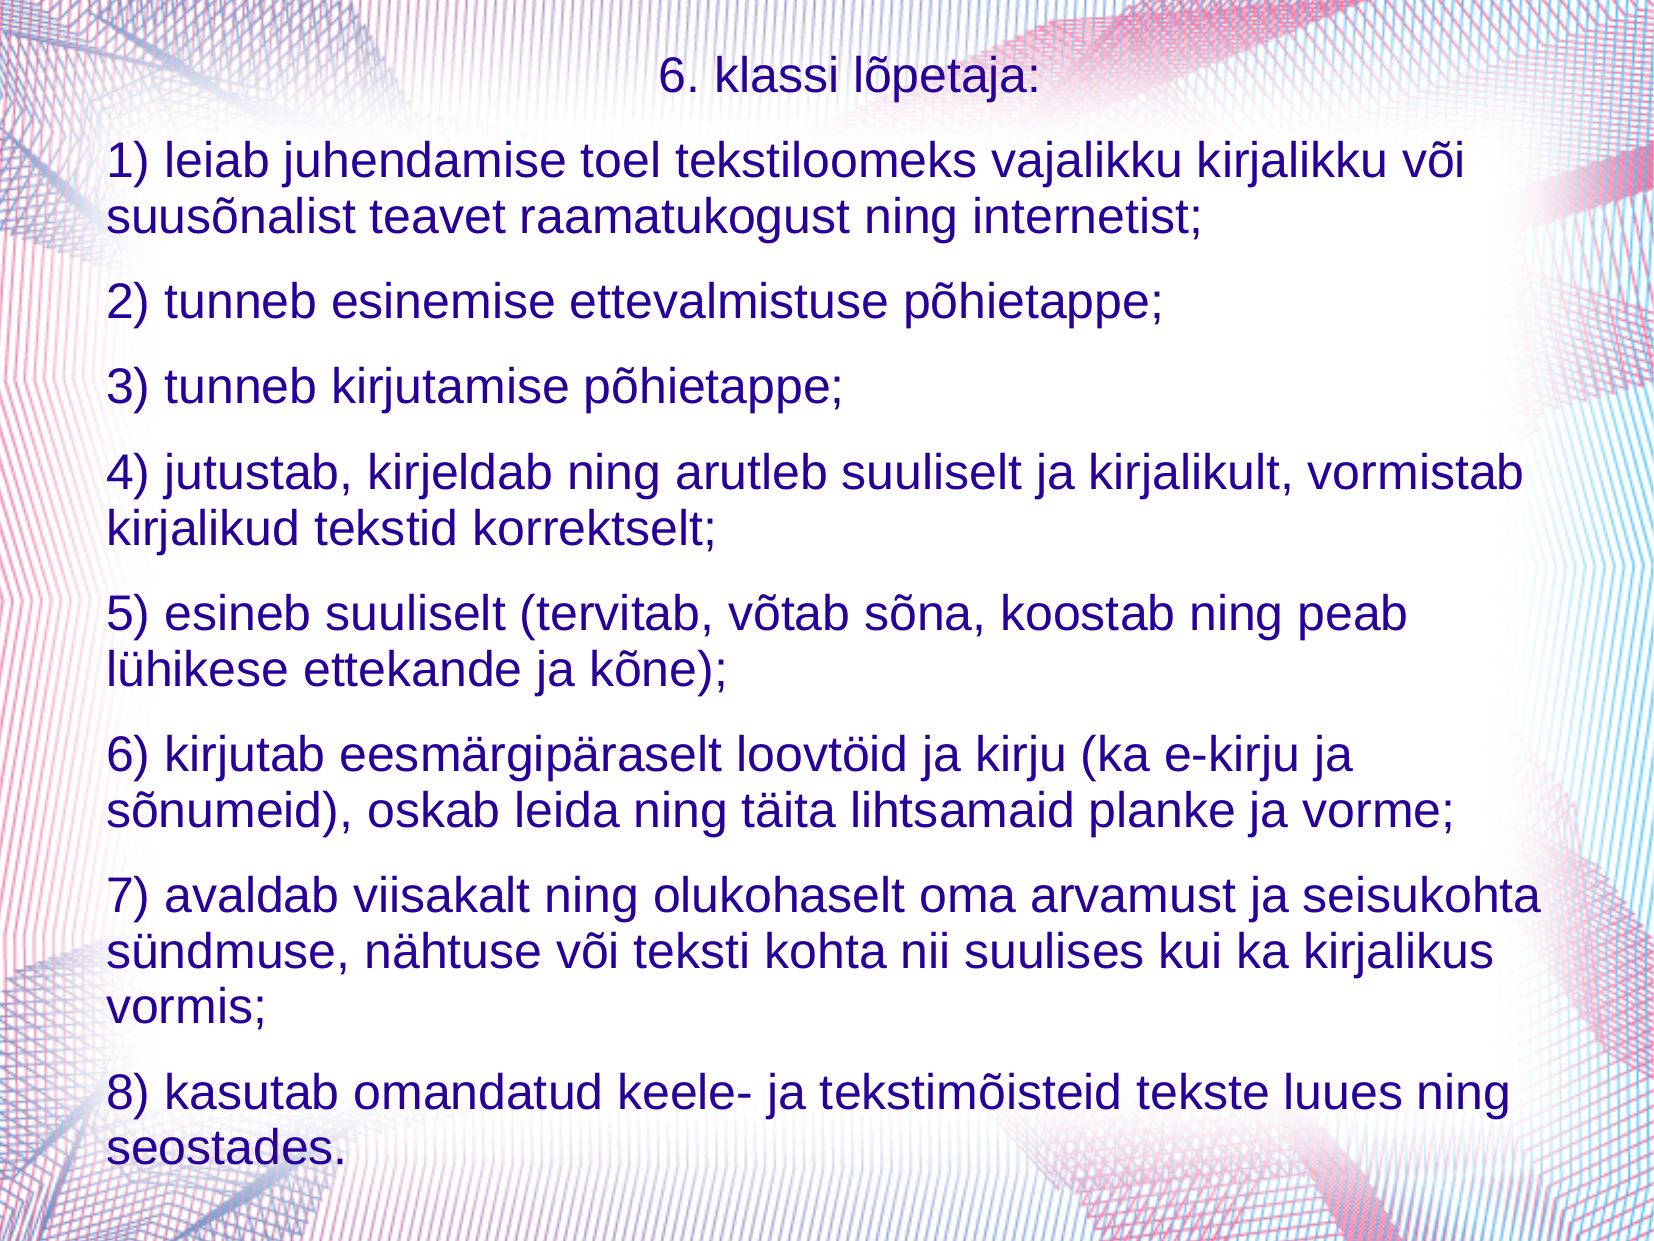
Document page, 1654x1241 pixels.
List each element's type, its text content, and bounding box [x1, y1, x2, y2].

list 6. klassi lõpetaja: 1) leiab juhendamise toel tekstiloomeks vajalikku kirjalikku või suusõnalist teavet raamatukogust ning internetist; 2) tunneb esinemise ettevalmistuse põhietappe; 3) tunneb kirjutamise põhietappe; 4) jutustab, kirjeldab ning arutleb suuliselt ja kirjalikult, vormistab kirjalikud tekstid korrektselt; 5) esineb suuliselt (tervitab, võtab sõna, koostab ning peab lühikese ettekande ja kõne); 6) kirjutab eesmärgipäraselt loovtöid ja kirju (ka e-kirju ja sõnumeid), oskab leida ning täita lihtsamaid planke ja vorme; 7) avaldab viisakalt ning olukohaselt oma arvamust ja seisukohta sündmuse, nähtuse või teksti kohta nii suulises kui ka kirjalikus vormis; 8) kasutab omandatud keele- ja tekstimõisteid tekste luues ning seostades. [106, 47, 1595, 1176]
picture [0, 0, 1654, 1241]
